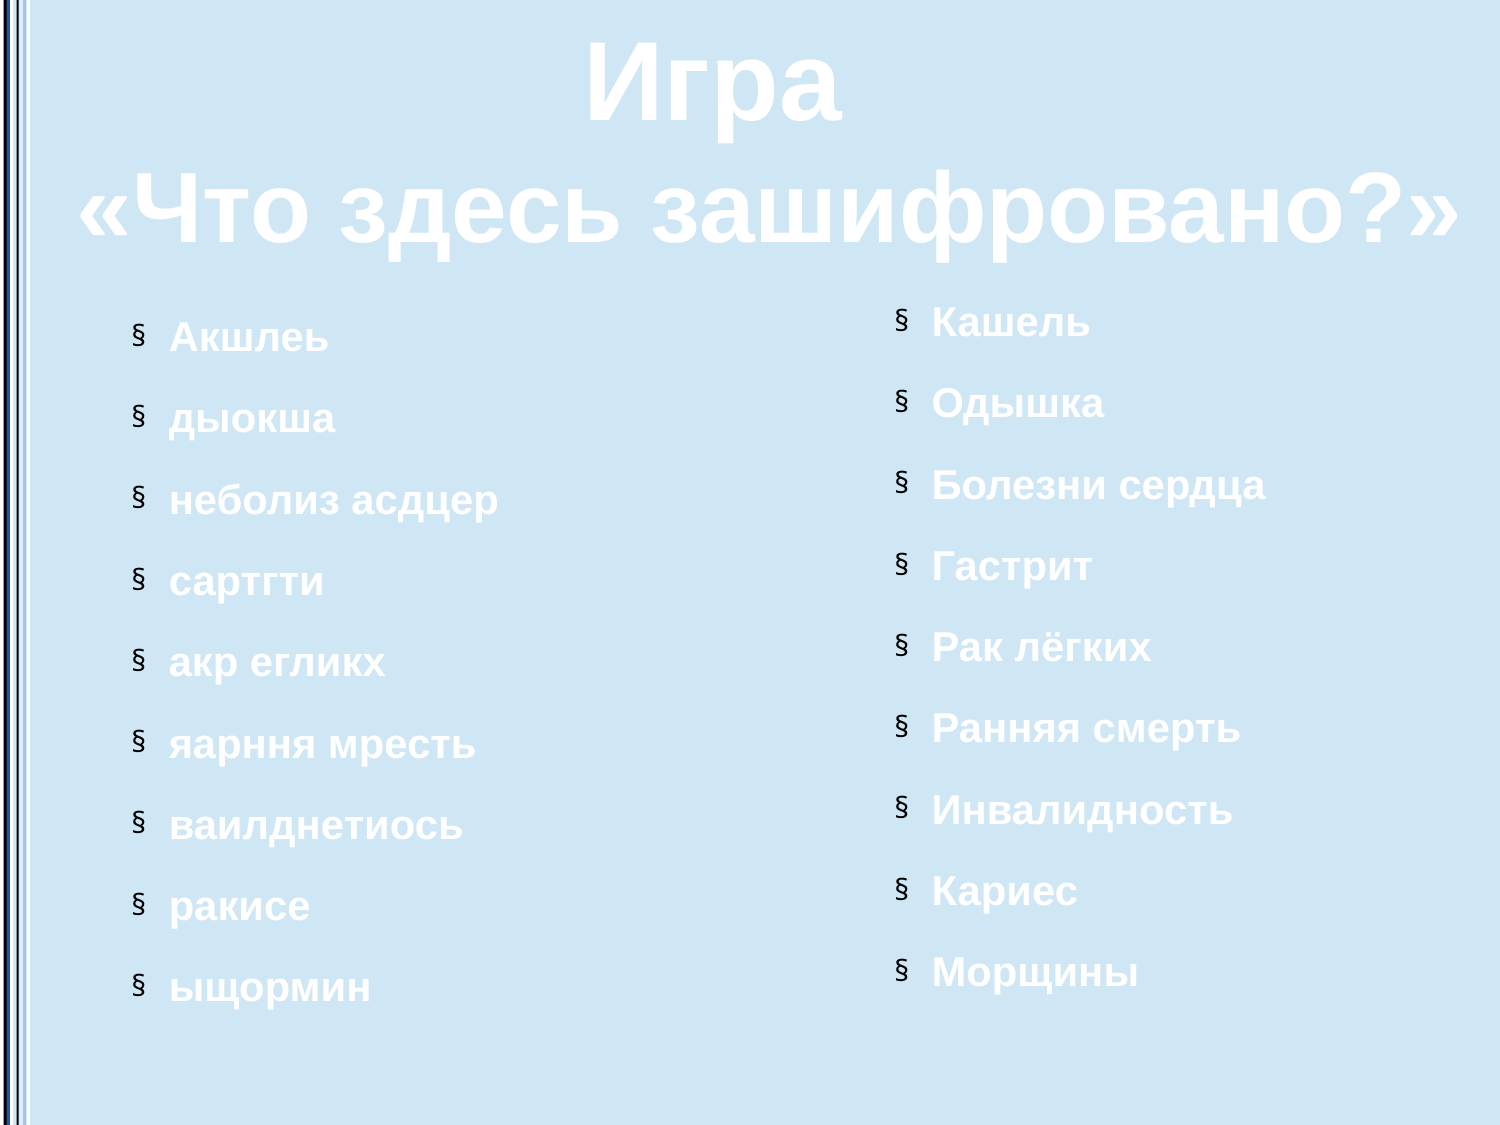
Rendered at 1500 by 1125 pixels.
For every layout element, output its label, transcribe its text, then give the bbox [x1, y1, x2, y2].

list Акшлеь дыокша неболиз асдцер сартгти акр егликх яарння мресть ваилднетиось ракисе ыщормин [112, 302, 738, 1125]
list Кашель Одышка Болезни сердца Гастрит Рак лёгких Ранняя смерть Инвалидность Кариес Морщины [875, 287, 1500, 1125]
text_box Игра «Что здесь зашифровано?» [0, 0, 1479, 271]
